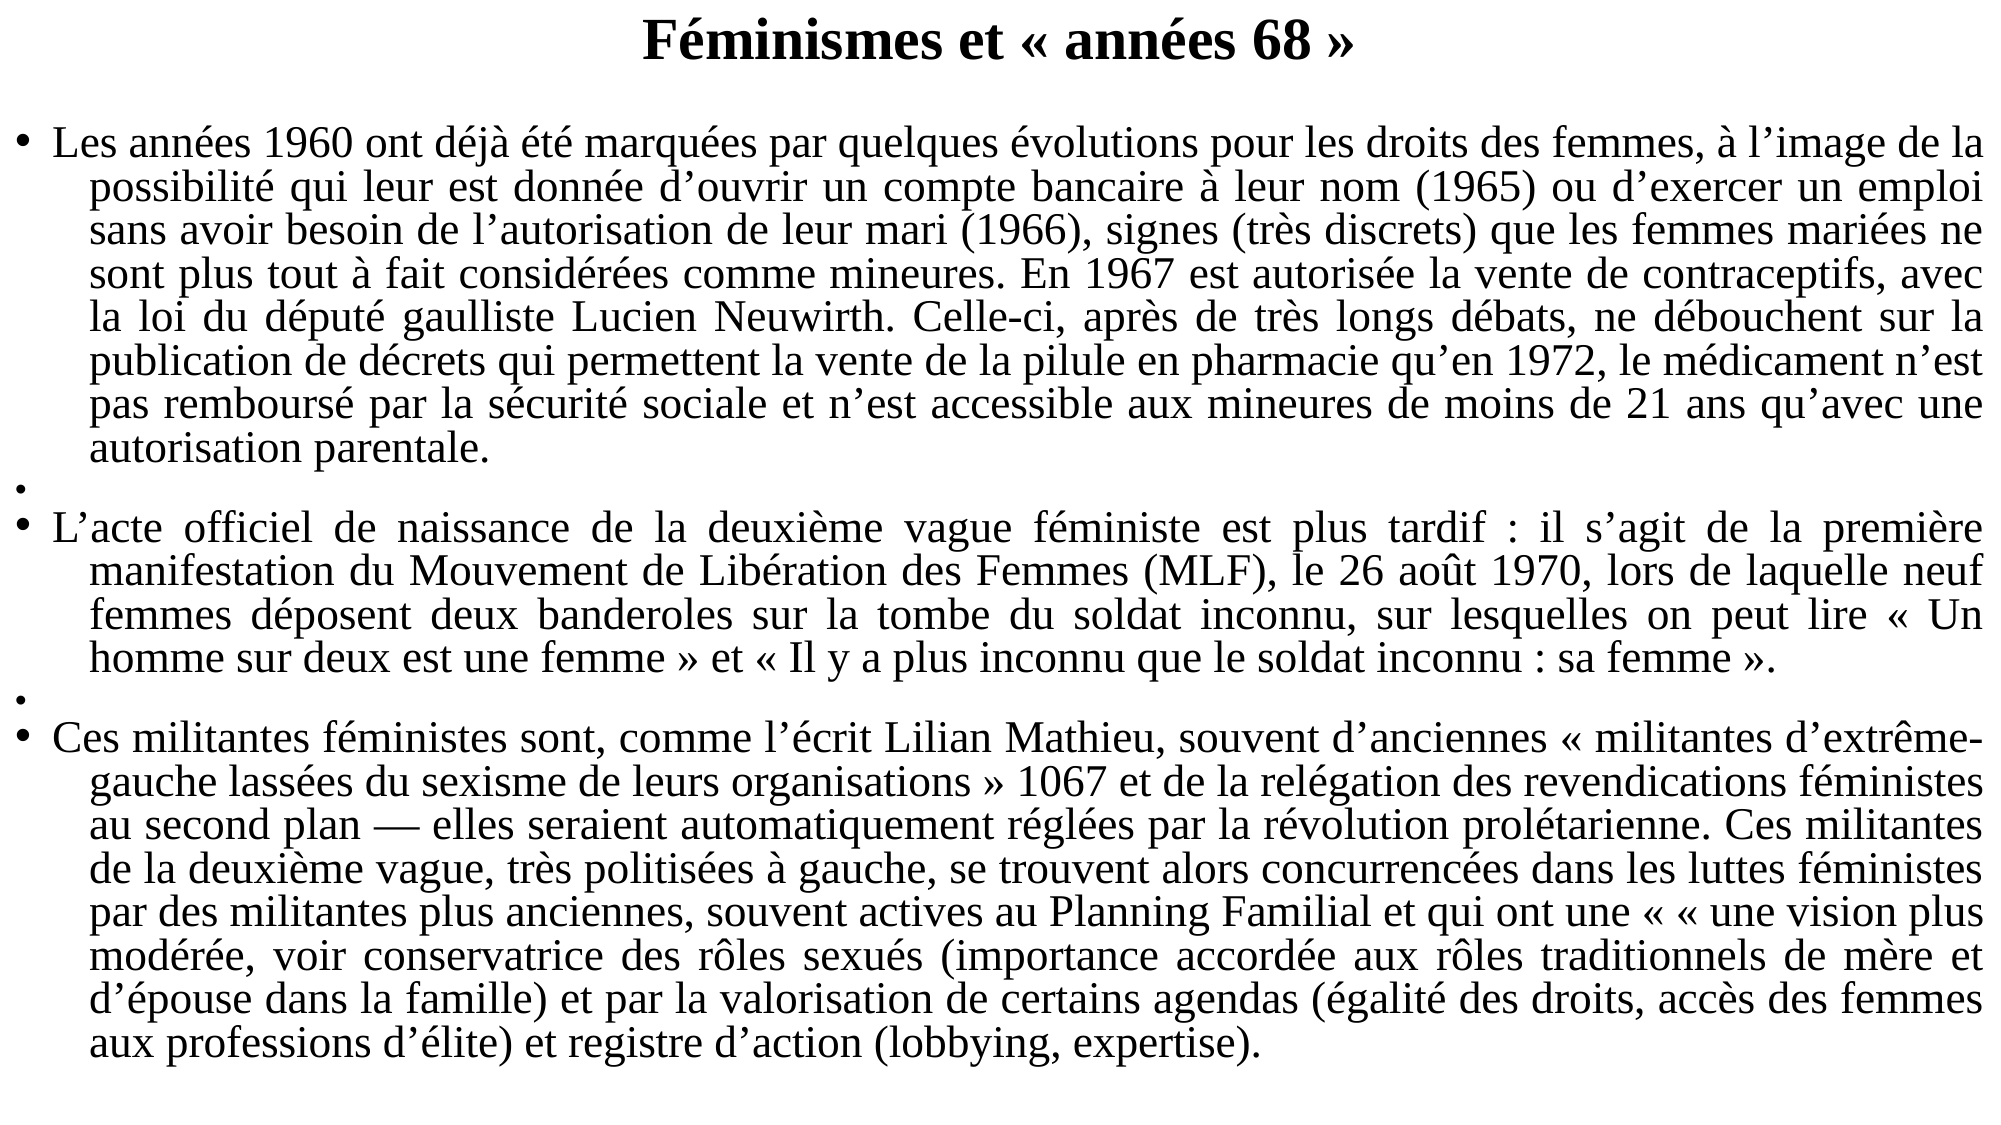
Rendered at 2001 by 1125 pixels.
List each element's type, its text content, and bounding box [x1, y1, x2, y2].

list Les années 1960 ont déjà été marquées par quelques évolutions pour les droits des femmes, à l’image de la possibilité qui leur est donnée d’ouvrir un compte bancaire à leur nom (1965) ou d’exercer un emploi sans avoir besoin de l’autorisation de leur mari (1966), signes (très discrets) que les femmes mariées ne sont plus tout à fait considérées comme mineures. En 1967 est autorisée la vente de contraceptifs, avec la loi du député gaulliste Lucien Neuwirth. Celle-ci, après de très longs débats, ne débouchent sur la publication de décrets qui permettent la vente de la pilule en pharmacie qu’en 1972, le médicament n’est pas remboursé par la sécurité sociale et n’est accessible aux mineures de moins de 21 ans qu’avec une autorisation parentale. L’acte officiel de naissance de la deuxième vague féministe est plus tardif : il s’agit de la première manifestation du Mouvement de Libération des Femmes (MLF), le 26 août 1970, lors de laquelle neuf femmes déposent deux banderoles sur la tombe du soldat inconnu, sur lesquelles on peut lire « Un homme sur deux est une femme » et « Il y a plus inconnu que le soldat inconnu : sa femme ». Ces militantes féministes sont, comme l’écrit Lilian Mathieu, souvent d’anciennes « militantes d’extrême-gauche lassées du sexisme de leurs organisations » 1067 et de la relégation des revendications féministes au second plan — elles seraient automatiquement réglées par la révolution prolétarienne. Ces militantes de la deuxième vague, très politisées à gauche, se trouvent alors concurrencées dans les luttes féministes par des militantes plus anciennes, souvent actives au Planning Familial et qui ont une « « une vision plus modérée, voir conservatrice des rôles sexués (importance accordée aux rôles traditionnels de mère et d’épouse dans la famille) et par la valorisation de certains agendas (égalité des droits, accès des femmes aux professions d’élite) et registre d’action (lobbying, expertise). [0, 115, 2000, 1125]
title Féminismes et « années 68 » [0, 0, 2000, 80]
